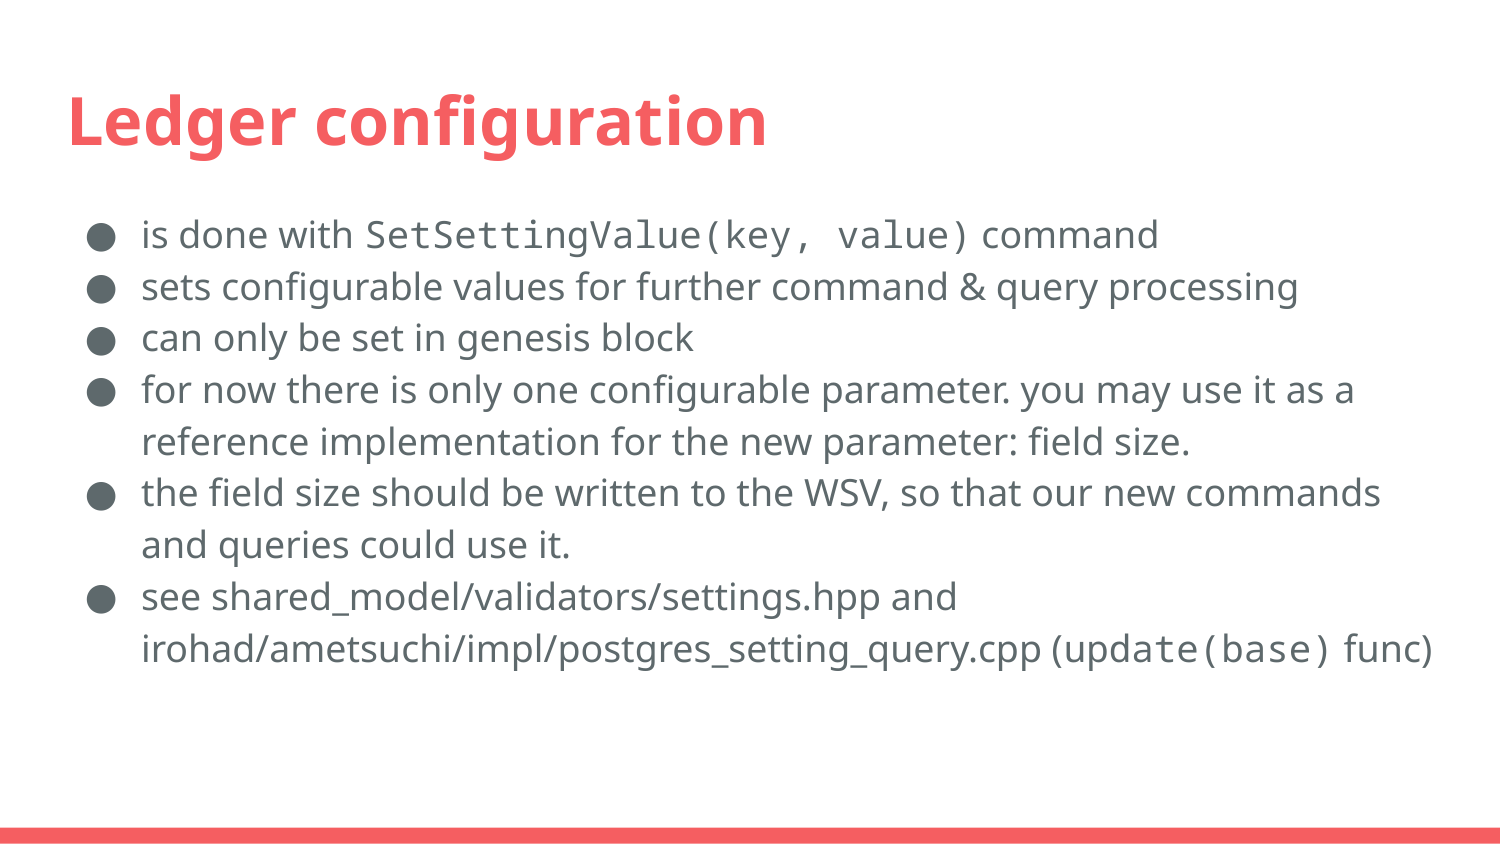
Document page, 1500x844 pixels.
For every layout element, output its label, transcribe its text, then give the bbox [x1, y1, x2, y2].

list is done with SetSettingValue(key, value) command sets configurable values for further command & query processing can only be set in genesis block for now there is only one configurable parameter. you may use it as a reference implementation for the new parameter: field size. the field size should be written to the WSV, so that our new commands and queries could use it. see shared_model/validators/settings.hpp and irohad/ametsuchi/impl/postgres_setting_query.cpp (update(base) func) [51, 189, 1449, 750]
title Ledger configuration [51, 64, 1449, 167]
